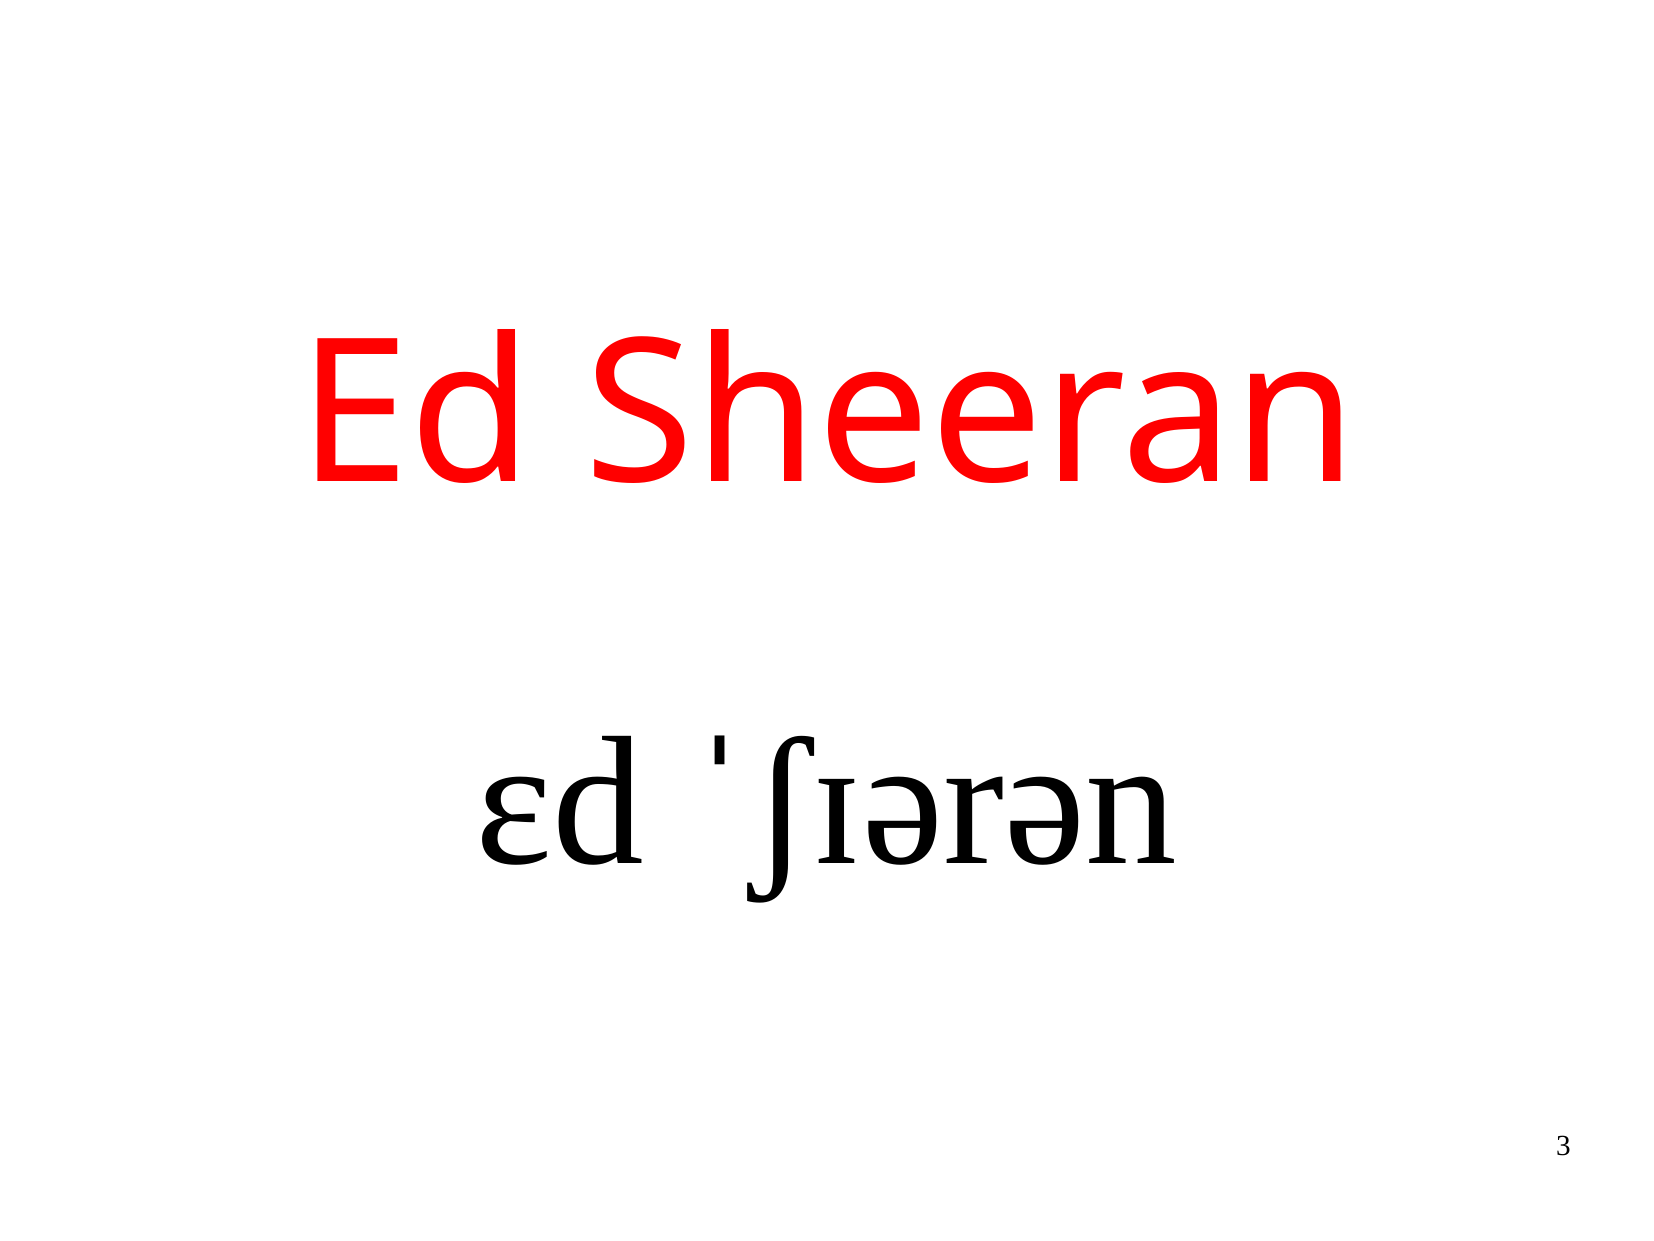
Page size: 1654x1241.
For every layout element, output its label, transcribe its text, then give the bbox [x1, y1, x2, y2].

subtitle ɛd ˈʃɪərən [82, 290, 1571, 1109]
text_box Ed Sheeran [283, 259, 1536, 475]
